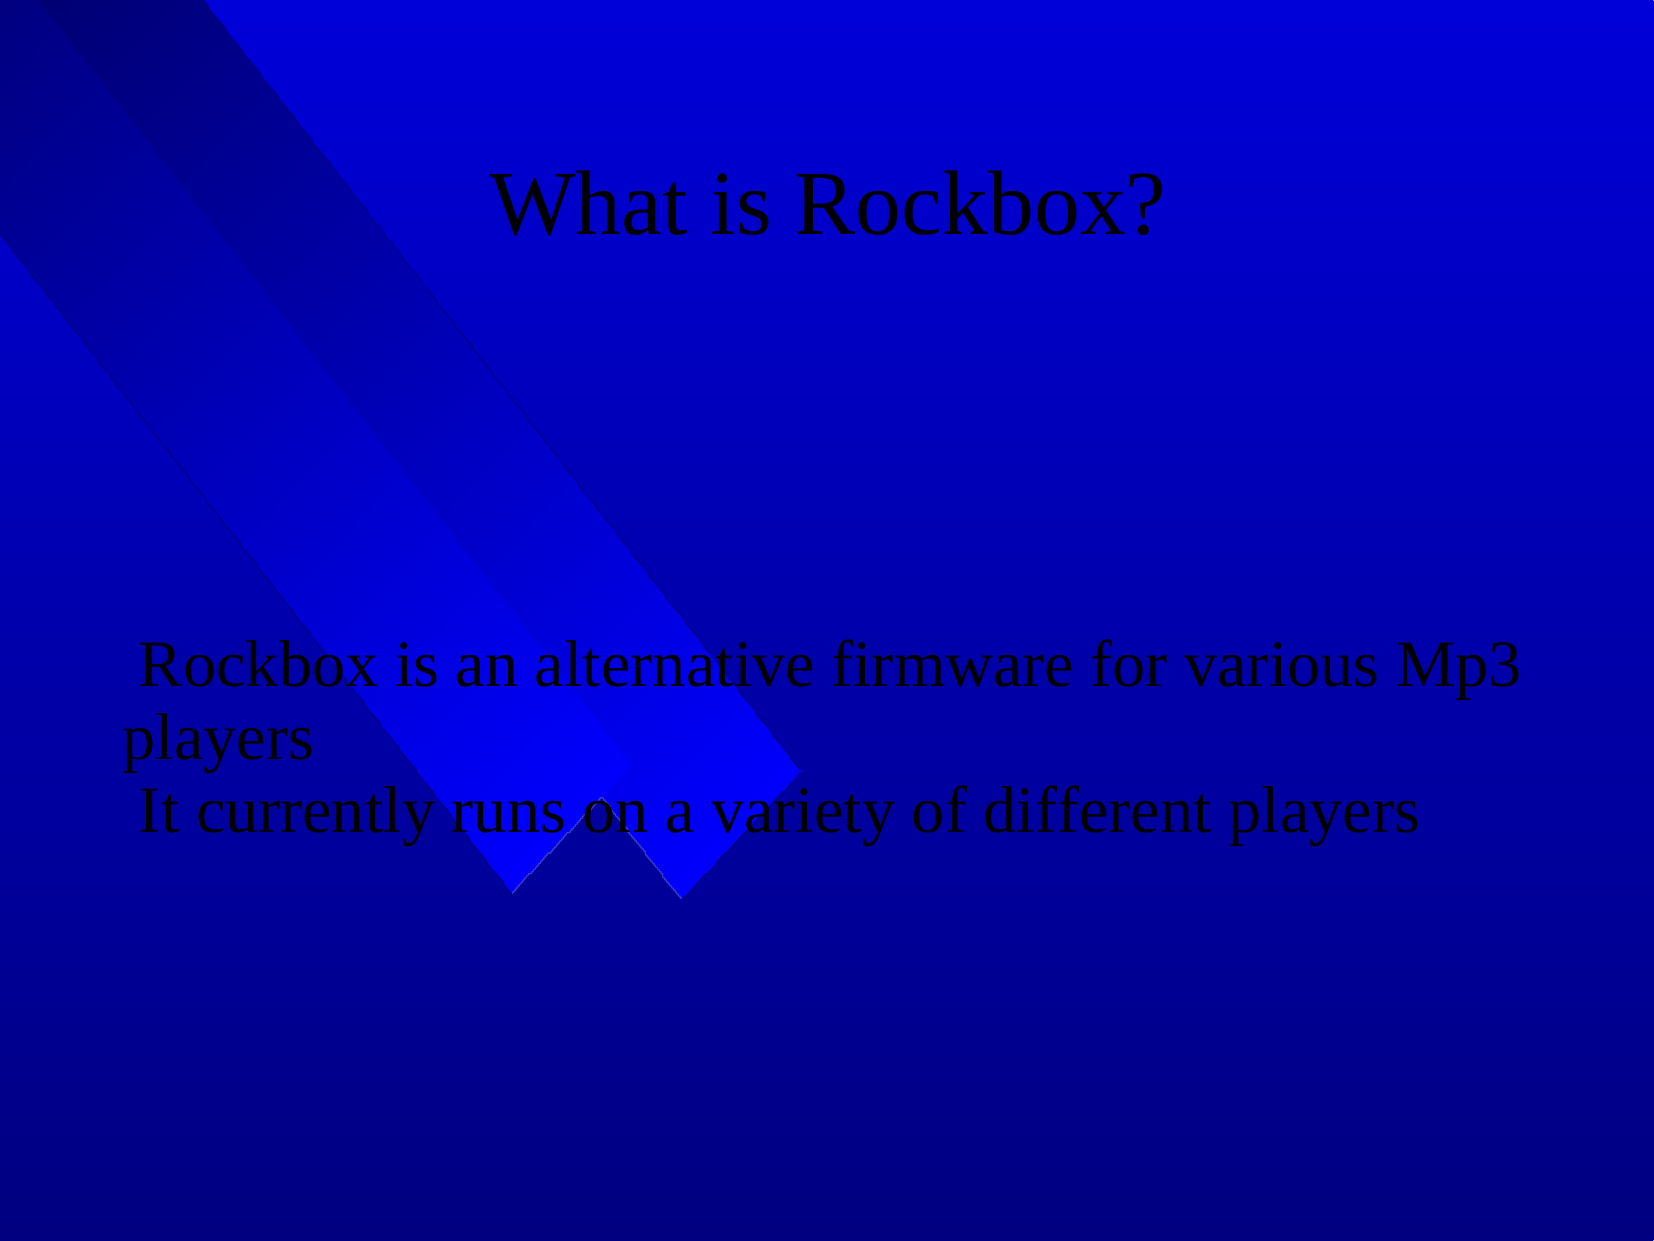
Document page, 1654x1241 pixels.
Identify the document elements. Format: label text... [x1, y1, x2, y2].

subtitle Rockbox is an alternative firmware for various Mp3 players It currently runs on a variety of different players [122, 346, 1535, 1128]
title What is Rockbox? [122, 99, 1535, 307]
